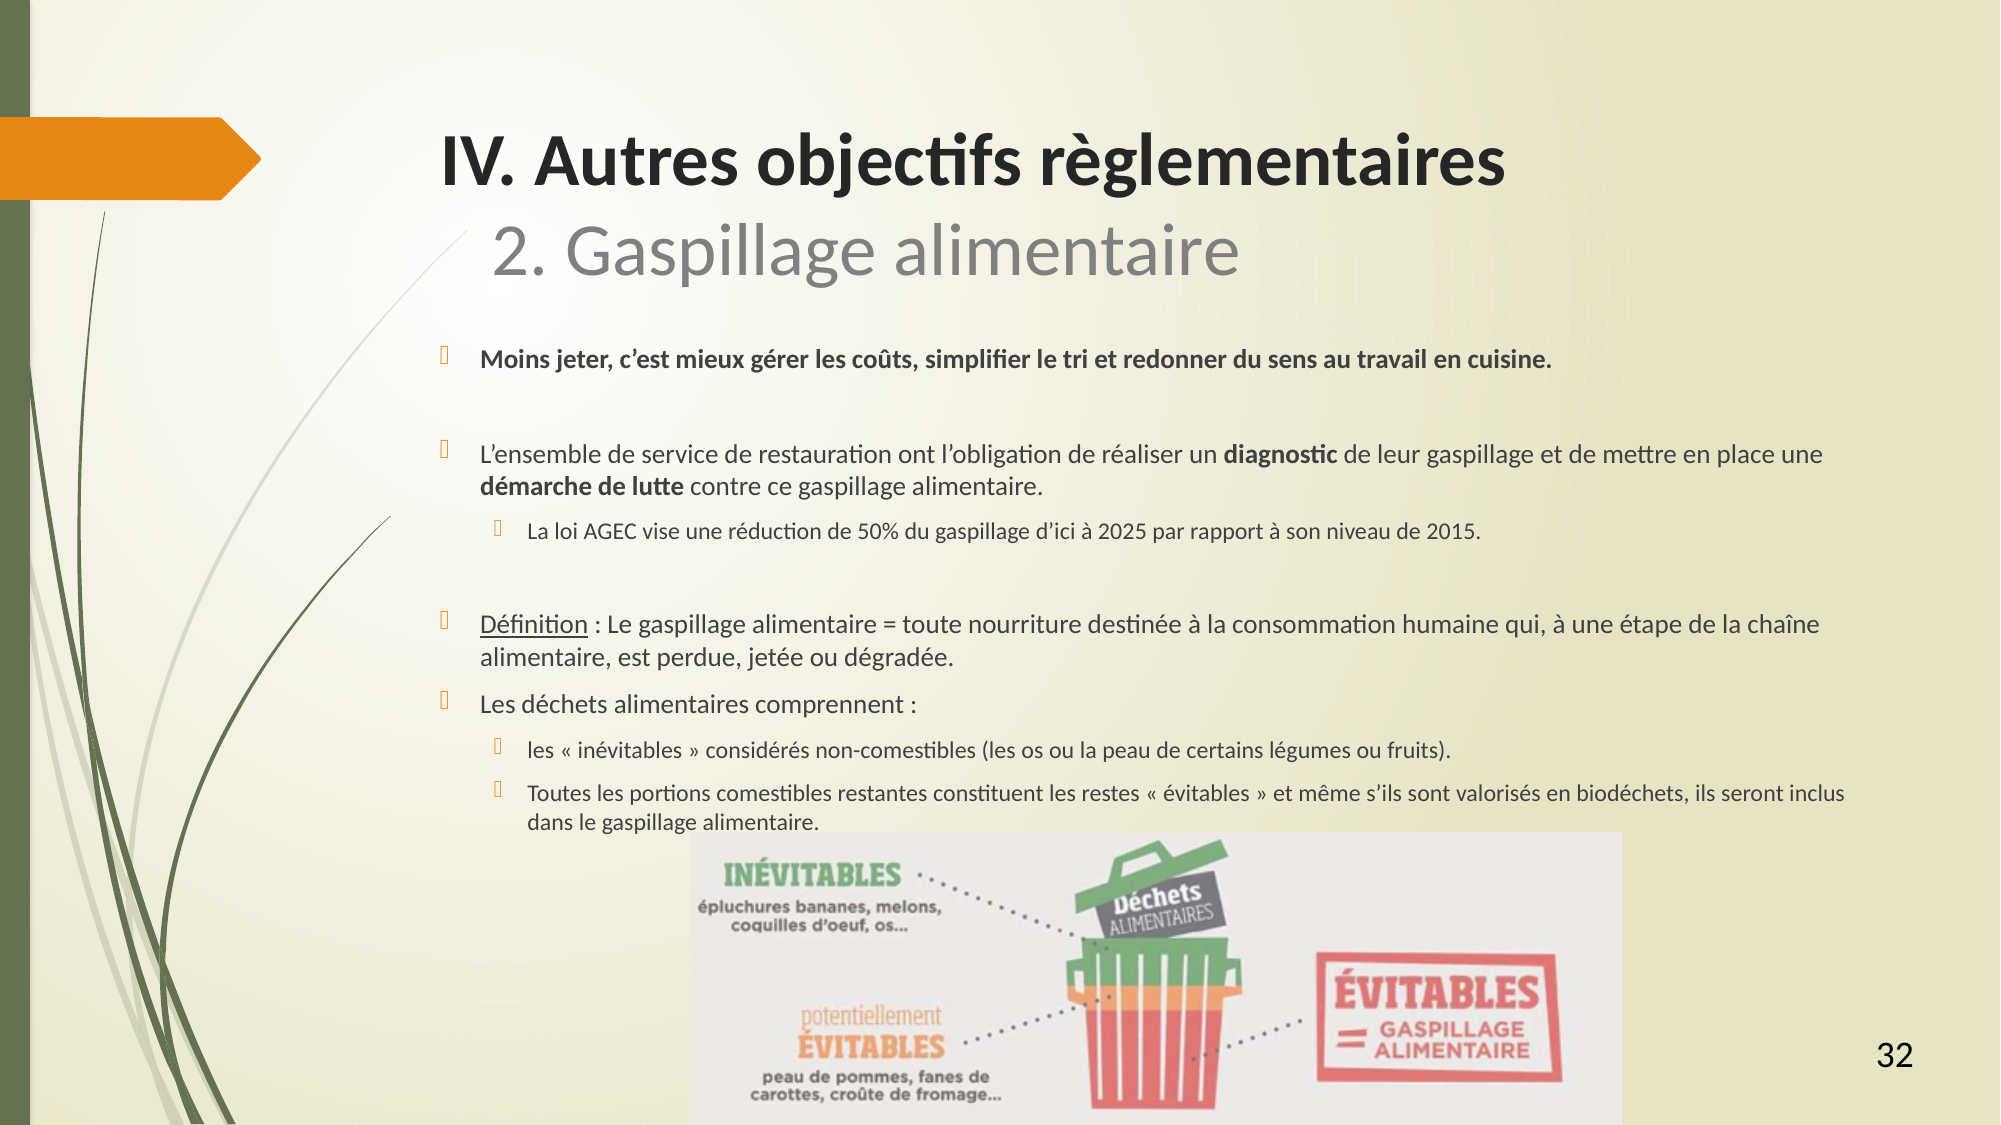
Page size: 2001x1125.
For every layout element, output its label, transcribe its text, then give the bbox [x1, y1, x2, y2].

list Moins jeter, c’est mieux gérer les coûts, simplifier le tri et redonner du sens au travail en cuisine. L’ensemble de service de restauration ont l’obligation de réaliser un diagnostic de leur gaspillage et de mettre en place une démarche de lutte contre ce gaspillage alimentaire. La loi AGEC vise une réduction de 50% du gaspillage d’ici à 2025 par rapport à son niveau de 2015. Définition : Le gaspillage alimentaire = toute nourriture destinée à la consommation humaine qui, à une étape de la chaîne alimentaire, est perdue, jetée ou dégradée. Les déchets alimentaires comprennent : les « inévitables » considérés non-comestibles (les os ou la peau de certains légumes ou fruits). Toutes les portions comestibles restantes constituent les restes « évitables » et même s’ils sont valorisés en biodéchets, ils seront inclus dans le gaspillage alimentaire. [424, 334, 1888, 847]
text_box <numéro> [1861, 1022, 1958, 1083]
title IV. Autres objectifs règlementaires 2. Gaspillage alimentaire [425, 102, 1888, 313]
picture [690, 832, 1622, 1125]
